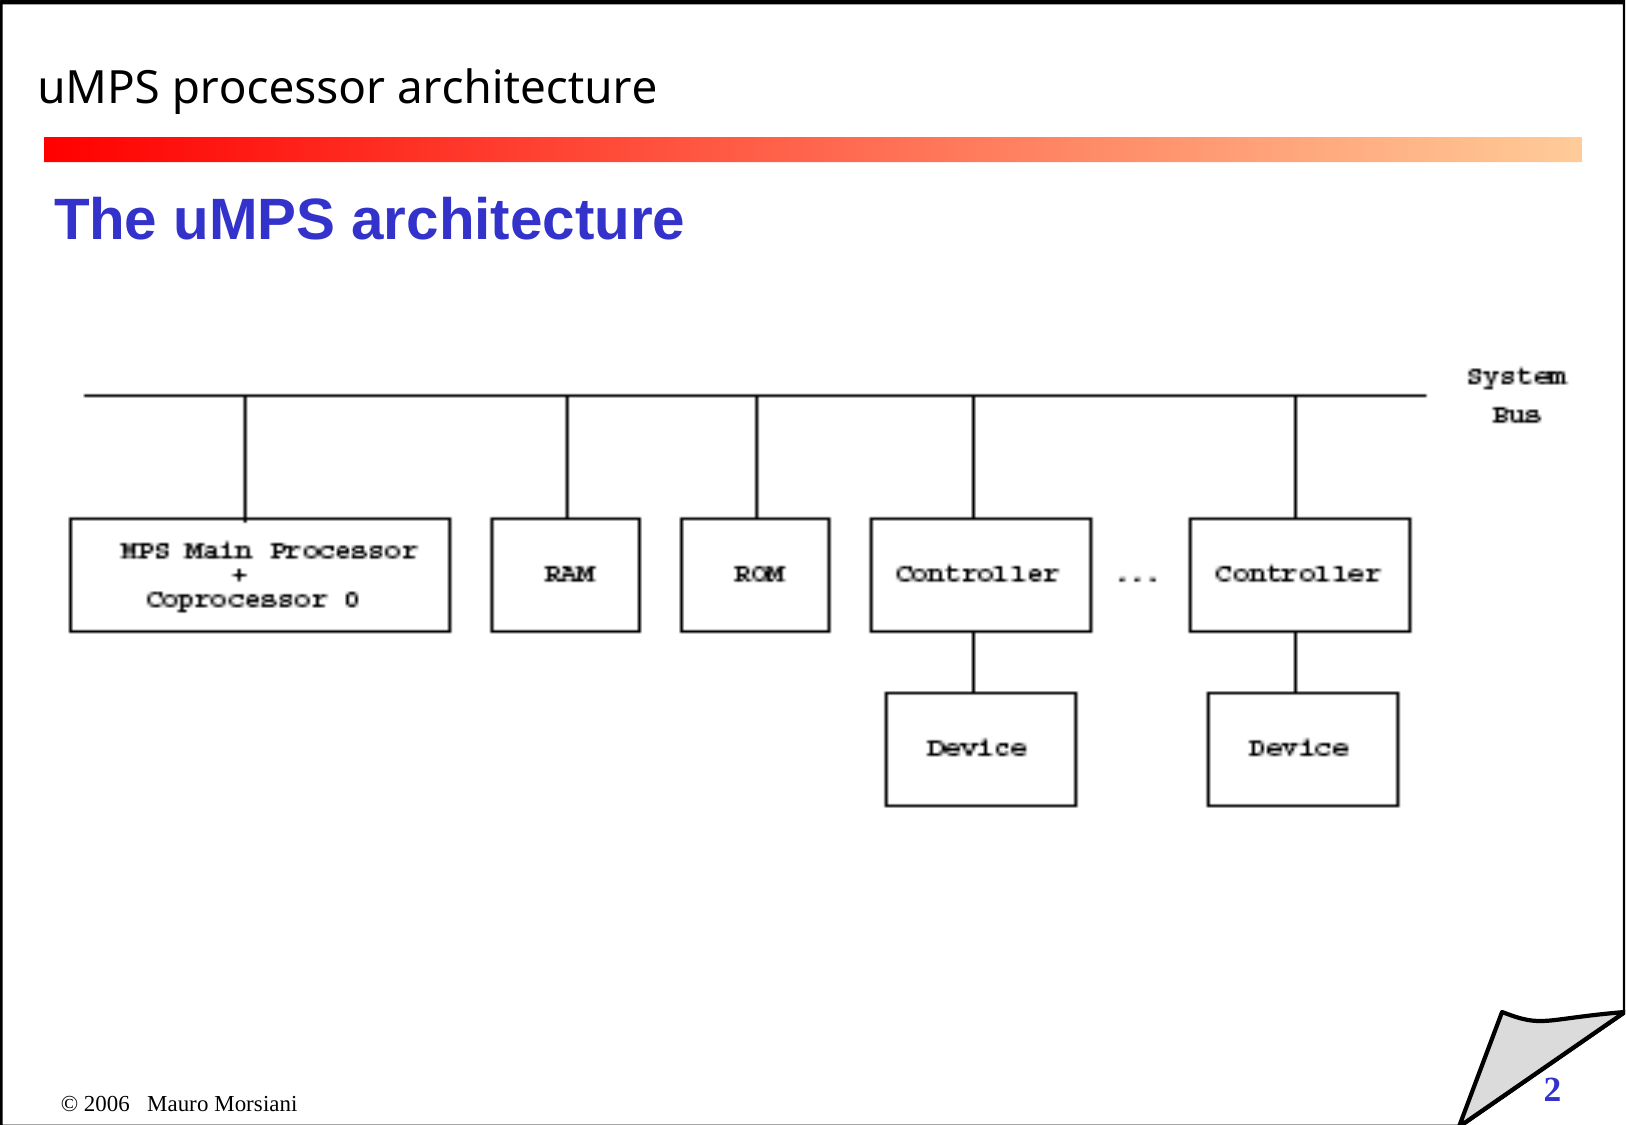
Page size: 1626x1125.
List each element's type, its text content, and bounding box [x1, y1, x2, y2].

picture [46, 326, 1584, 831]
list The uMPS architecture [54, 187, 1557, 595]
title uMPS processor architecture [37, 44, 1587, 130]
